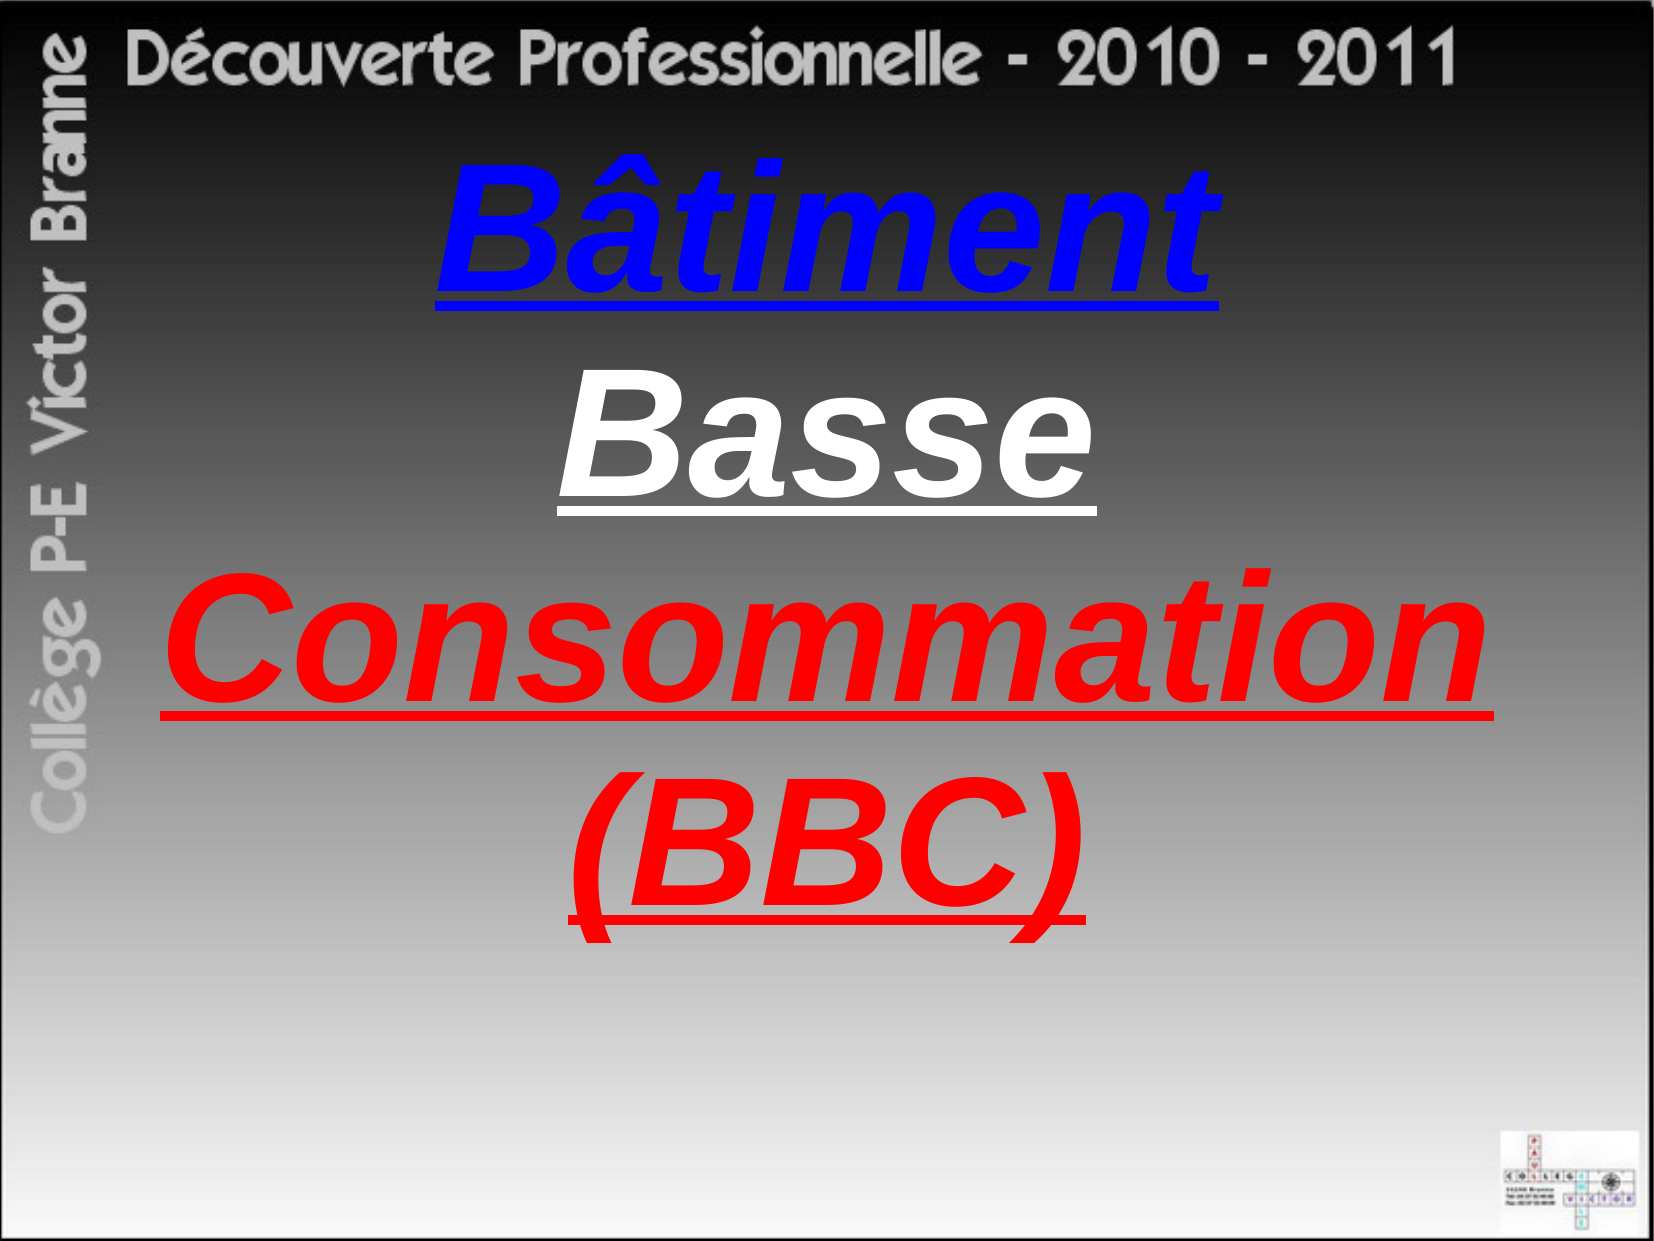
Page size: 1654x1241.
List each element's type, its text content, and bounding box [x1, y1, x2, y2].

picture [0, 0, 1654, 1241]
text_box Bâtiment Basse Consommation (BBC) [59, 118, 1595, 1152]
